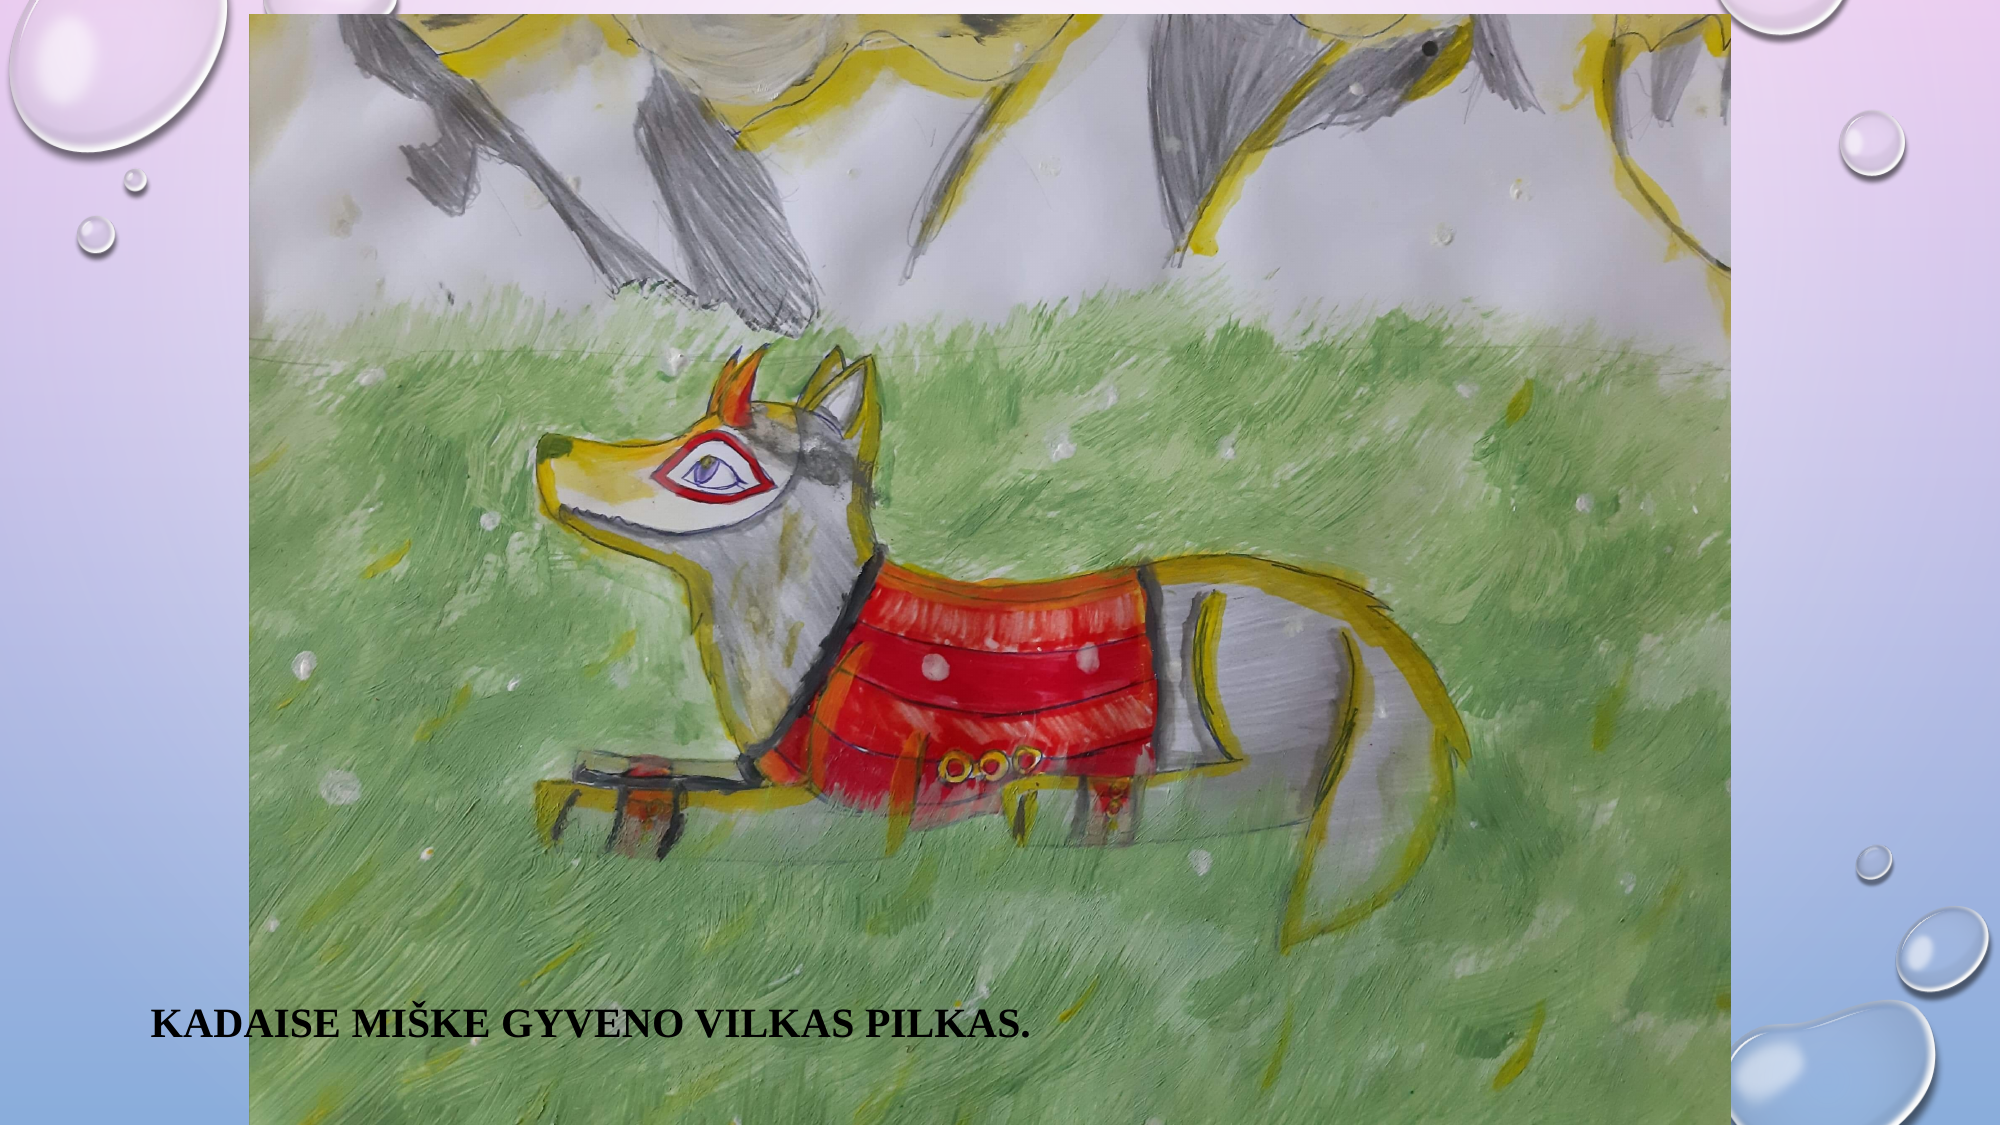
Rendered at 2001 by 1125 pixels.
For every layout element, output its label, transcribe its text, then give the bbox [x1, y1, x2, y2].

list Kadaise miške gyveno vilkas pilkas. [135, 388, 1851, 1125]
picture [249, 14, 1731, 388]
